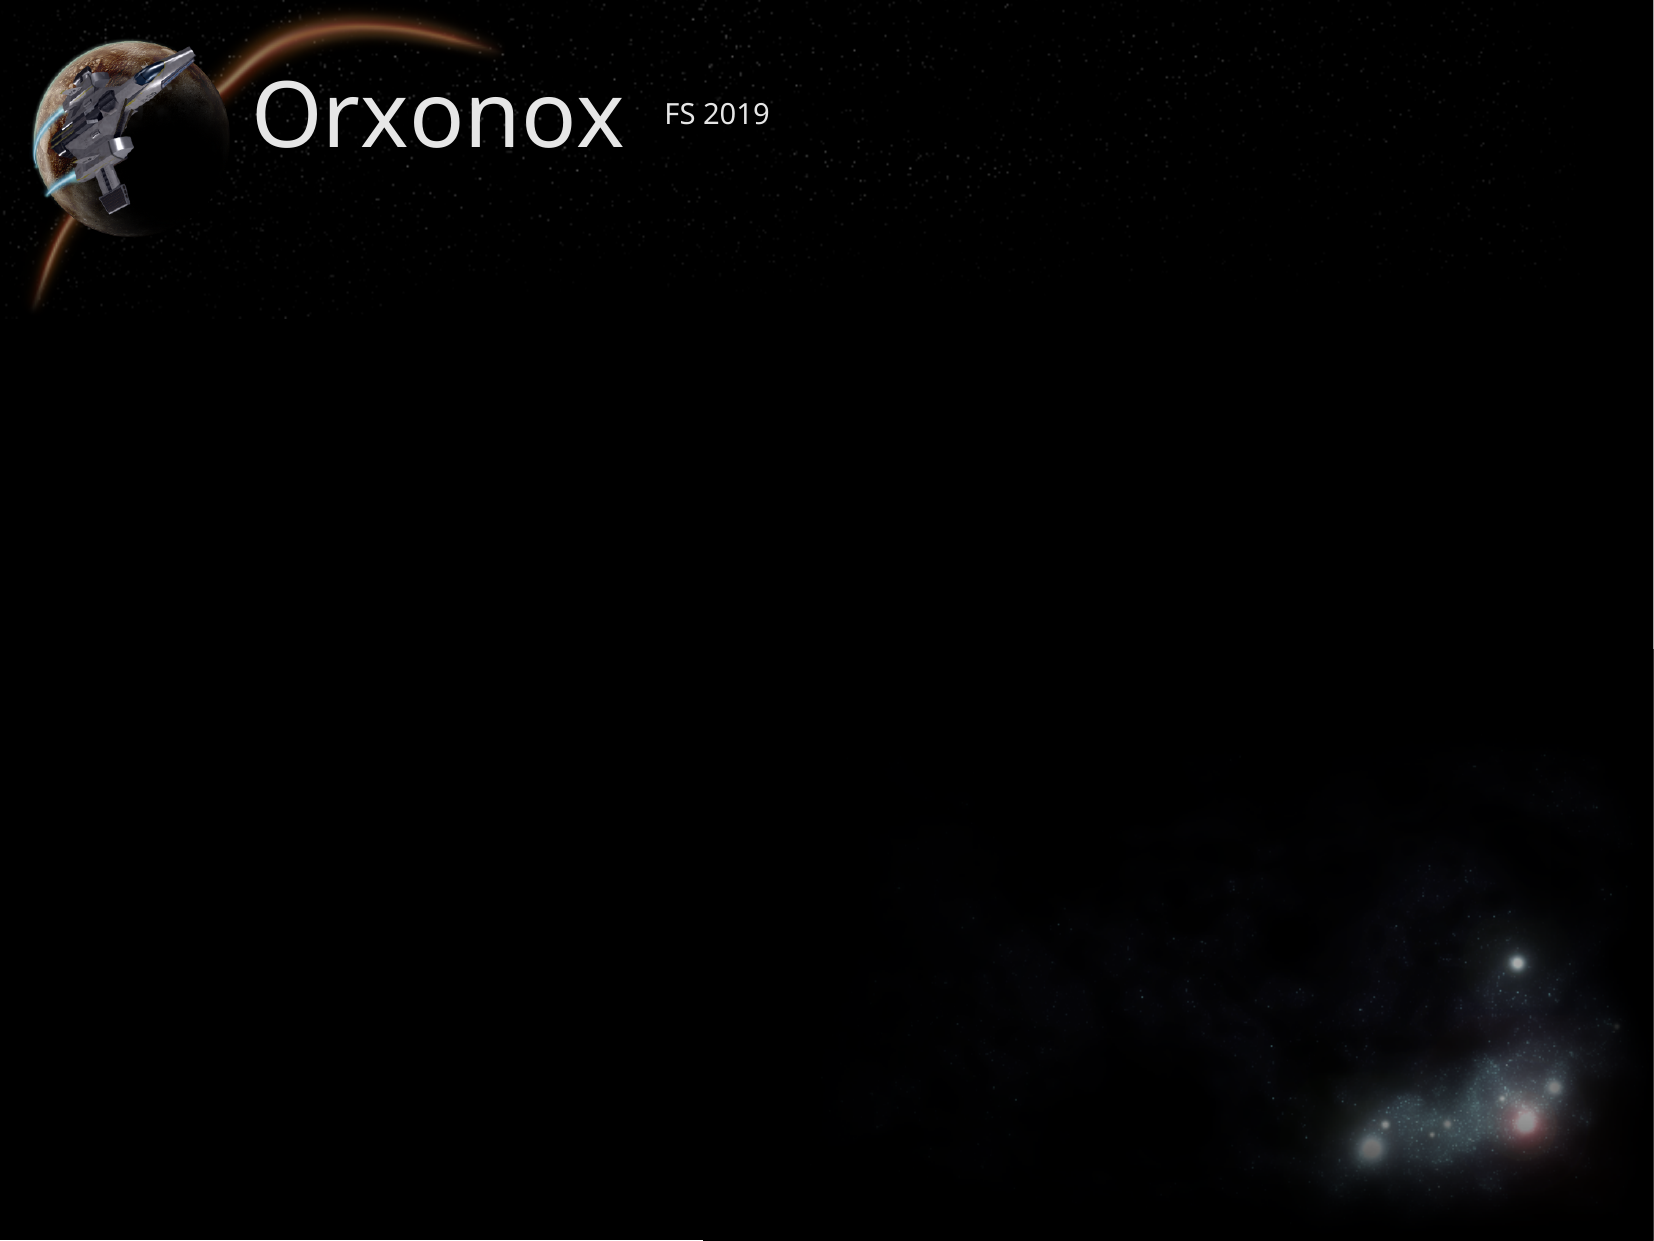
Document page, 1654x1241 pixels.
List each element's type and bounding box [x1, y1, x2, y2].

picture [0, 0, 1607, 443]
picture [703, 649, 1654, 1241]
